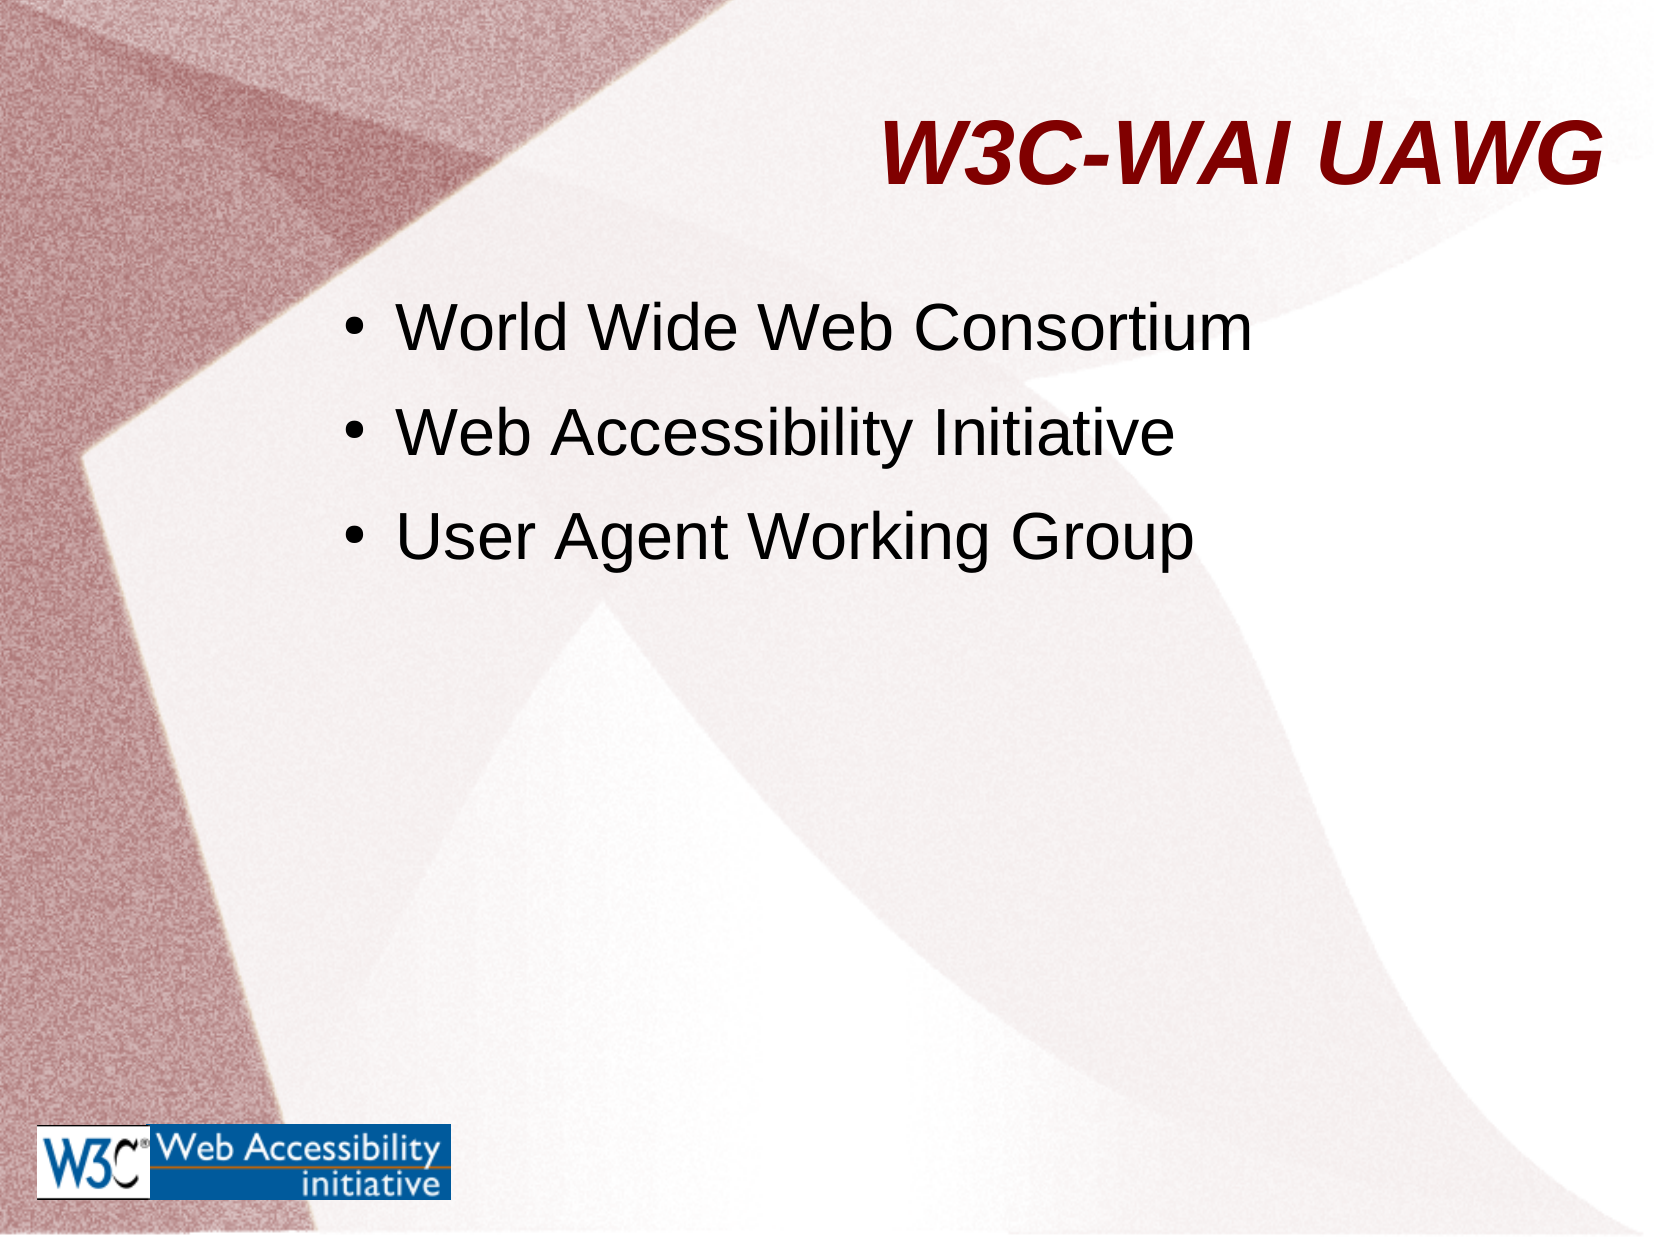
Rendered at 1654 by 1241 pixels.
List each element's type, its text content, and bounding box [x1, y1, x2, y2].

list World Wide Web Consortium Web Accessibility Initiative User Agent Working Group [324, 290, 1601, 916]
picture [0, 0, 1654, 1241]
title W3C-WAI UAWG [596, 49, 1607, 257]
